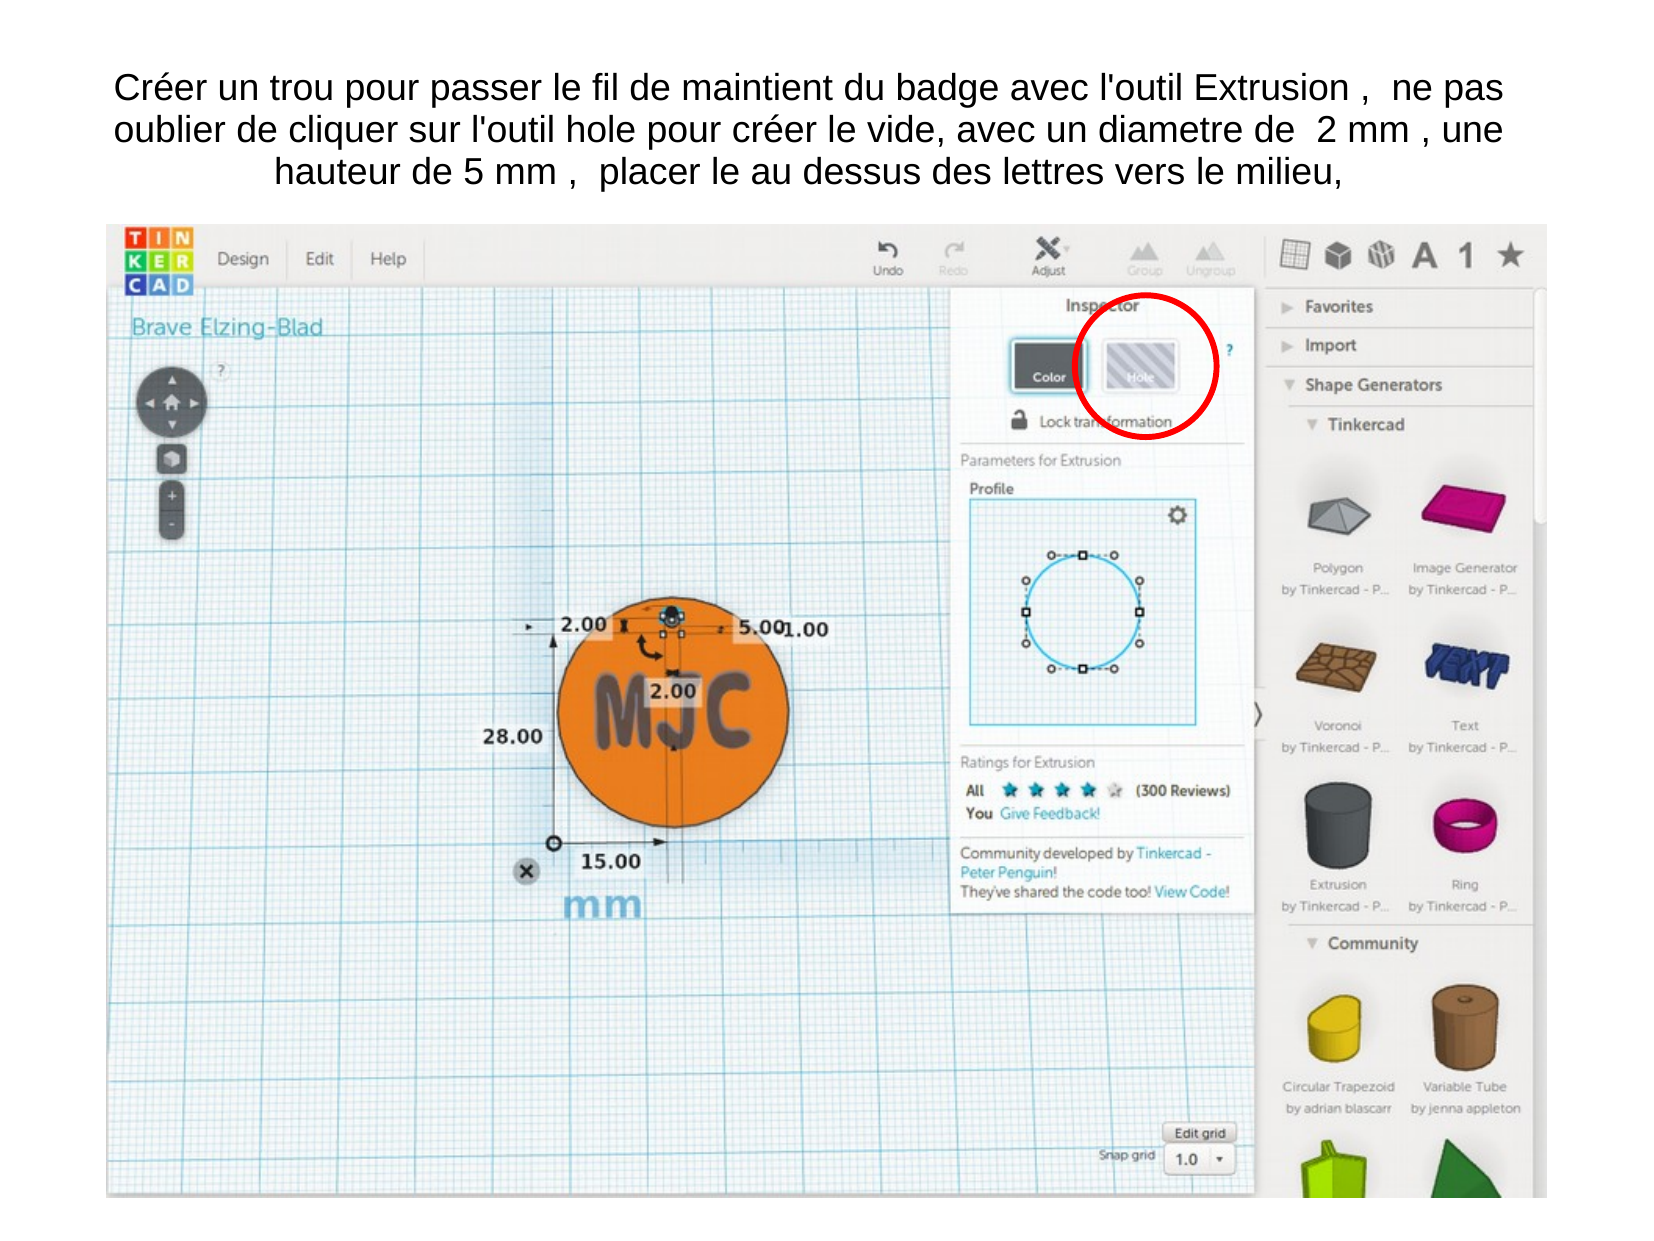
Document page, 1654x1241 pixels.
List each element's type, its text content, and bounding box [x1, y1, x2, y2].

picture [106, 224, 1547, 1198]
text_box Créer un trou pour passer le fil de maintient du badge avec l'outil Extrusion , ne pas oublier de cliquer sur l'outil hole pour créer le vide, avec un diametre de 2 mm , une hauteur de 5 mm , placer le au dessus des lettres vers le milieu, [94, 59, 1524, 200]
